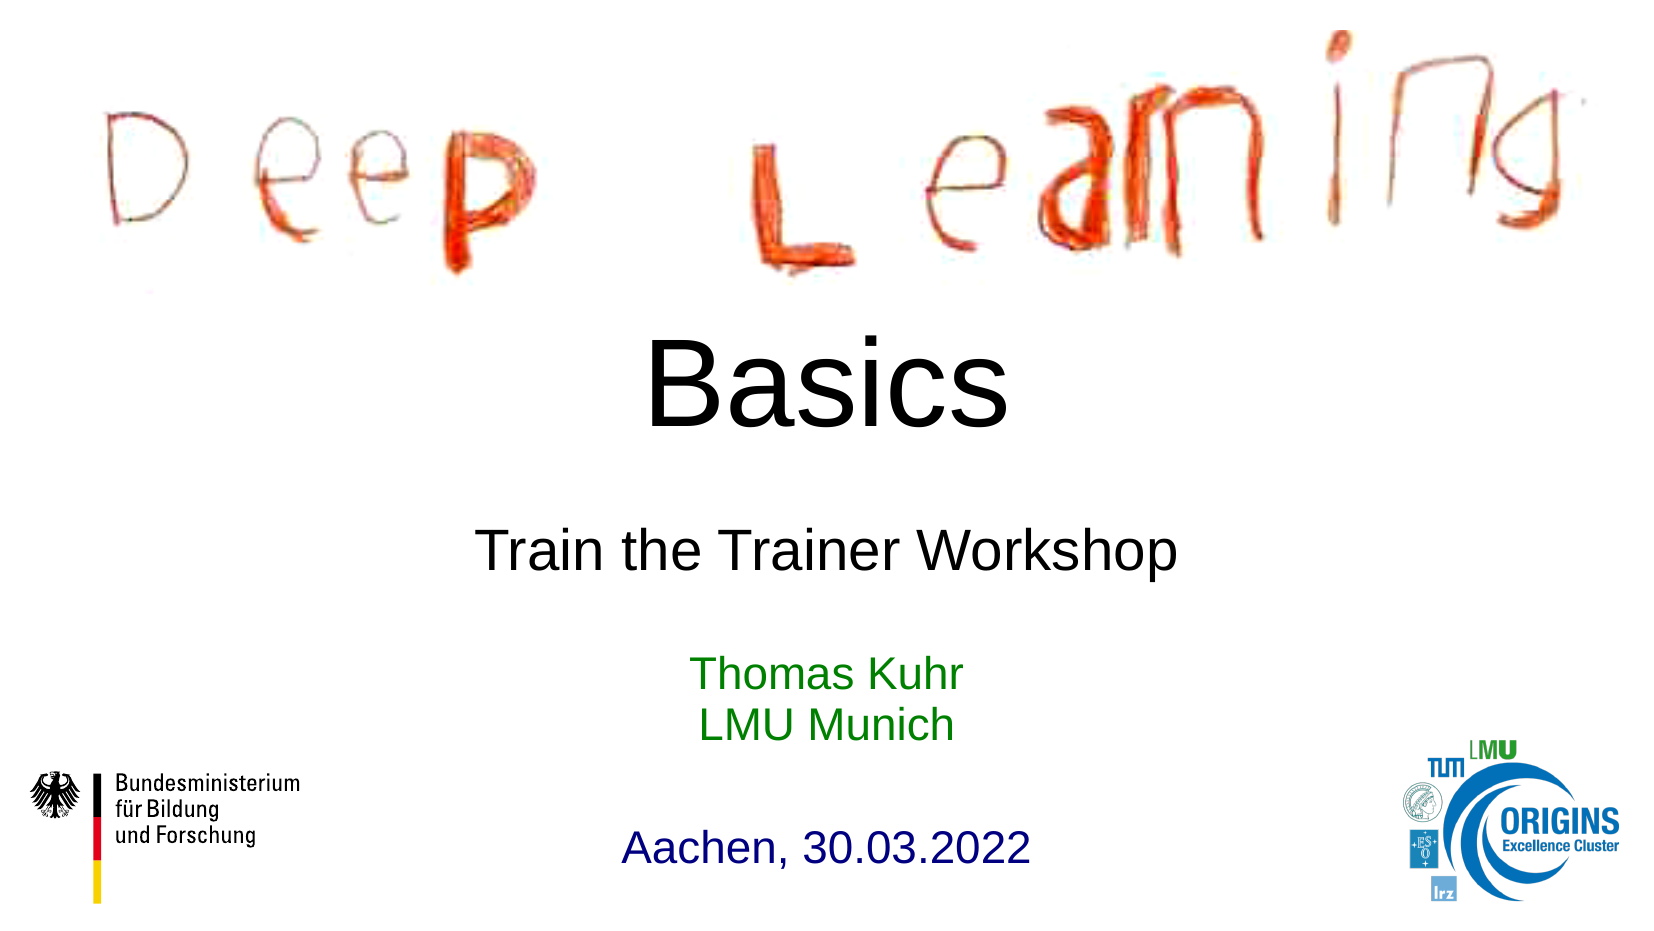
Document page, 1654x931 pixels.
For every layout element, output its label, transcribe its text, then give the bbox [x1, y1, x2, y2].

picture [1401, 738, 1621, 903]
picture [90, 30, 1617, 294]
picture [22, 764, 306, 911]
subtitle Basics Train the Trainer Workshop Thomas Kuhr LMU Munich Aachen, 30.03.2022 [82, 313, 1571, 874]
